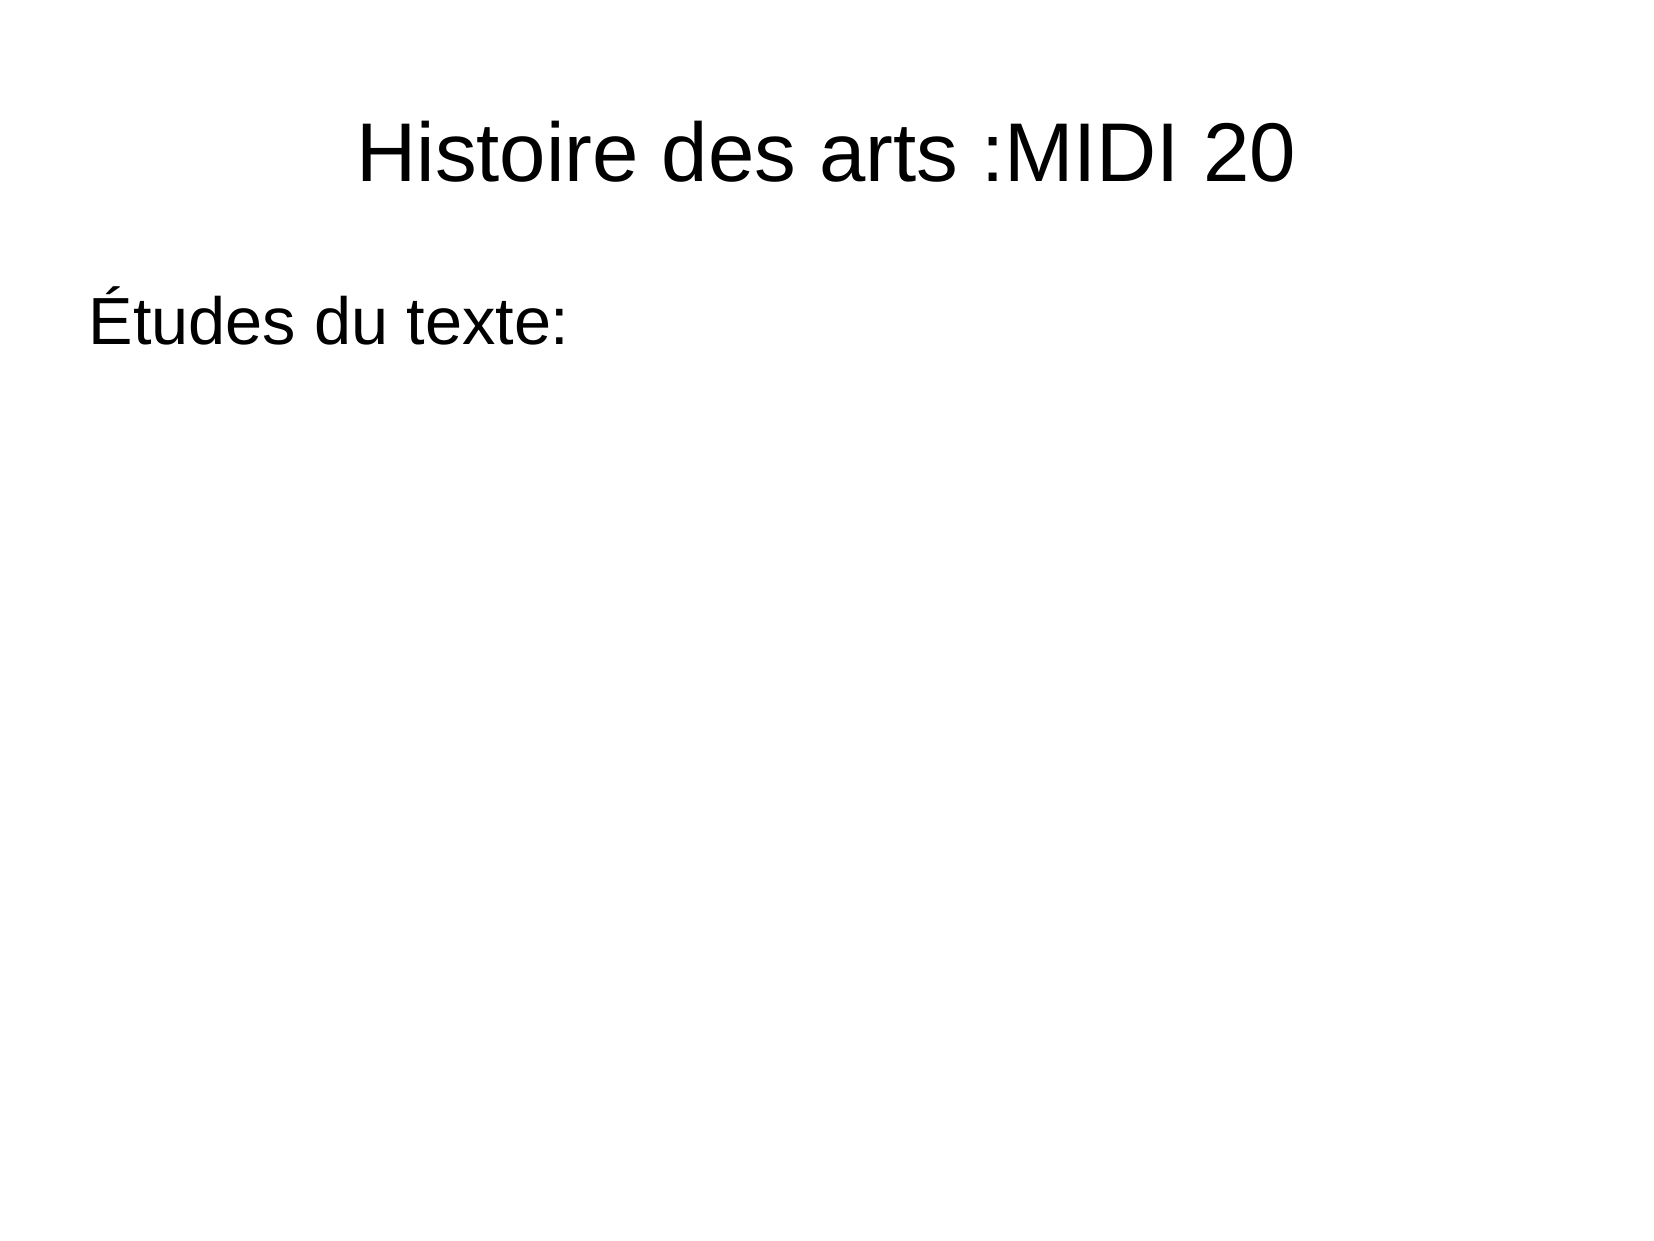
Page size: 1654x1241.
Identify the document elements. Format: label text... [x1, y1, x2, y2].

subtitle Études du texte: [88, 229, 1577, 414]
title Histoire des arts :MIDI 20 [82, 56, 1571, 250]
